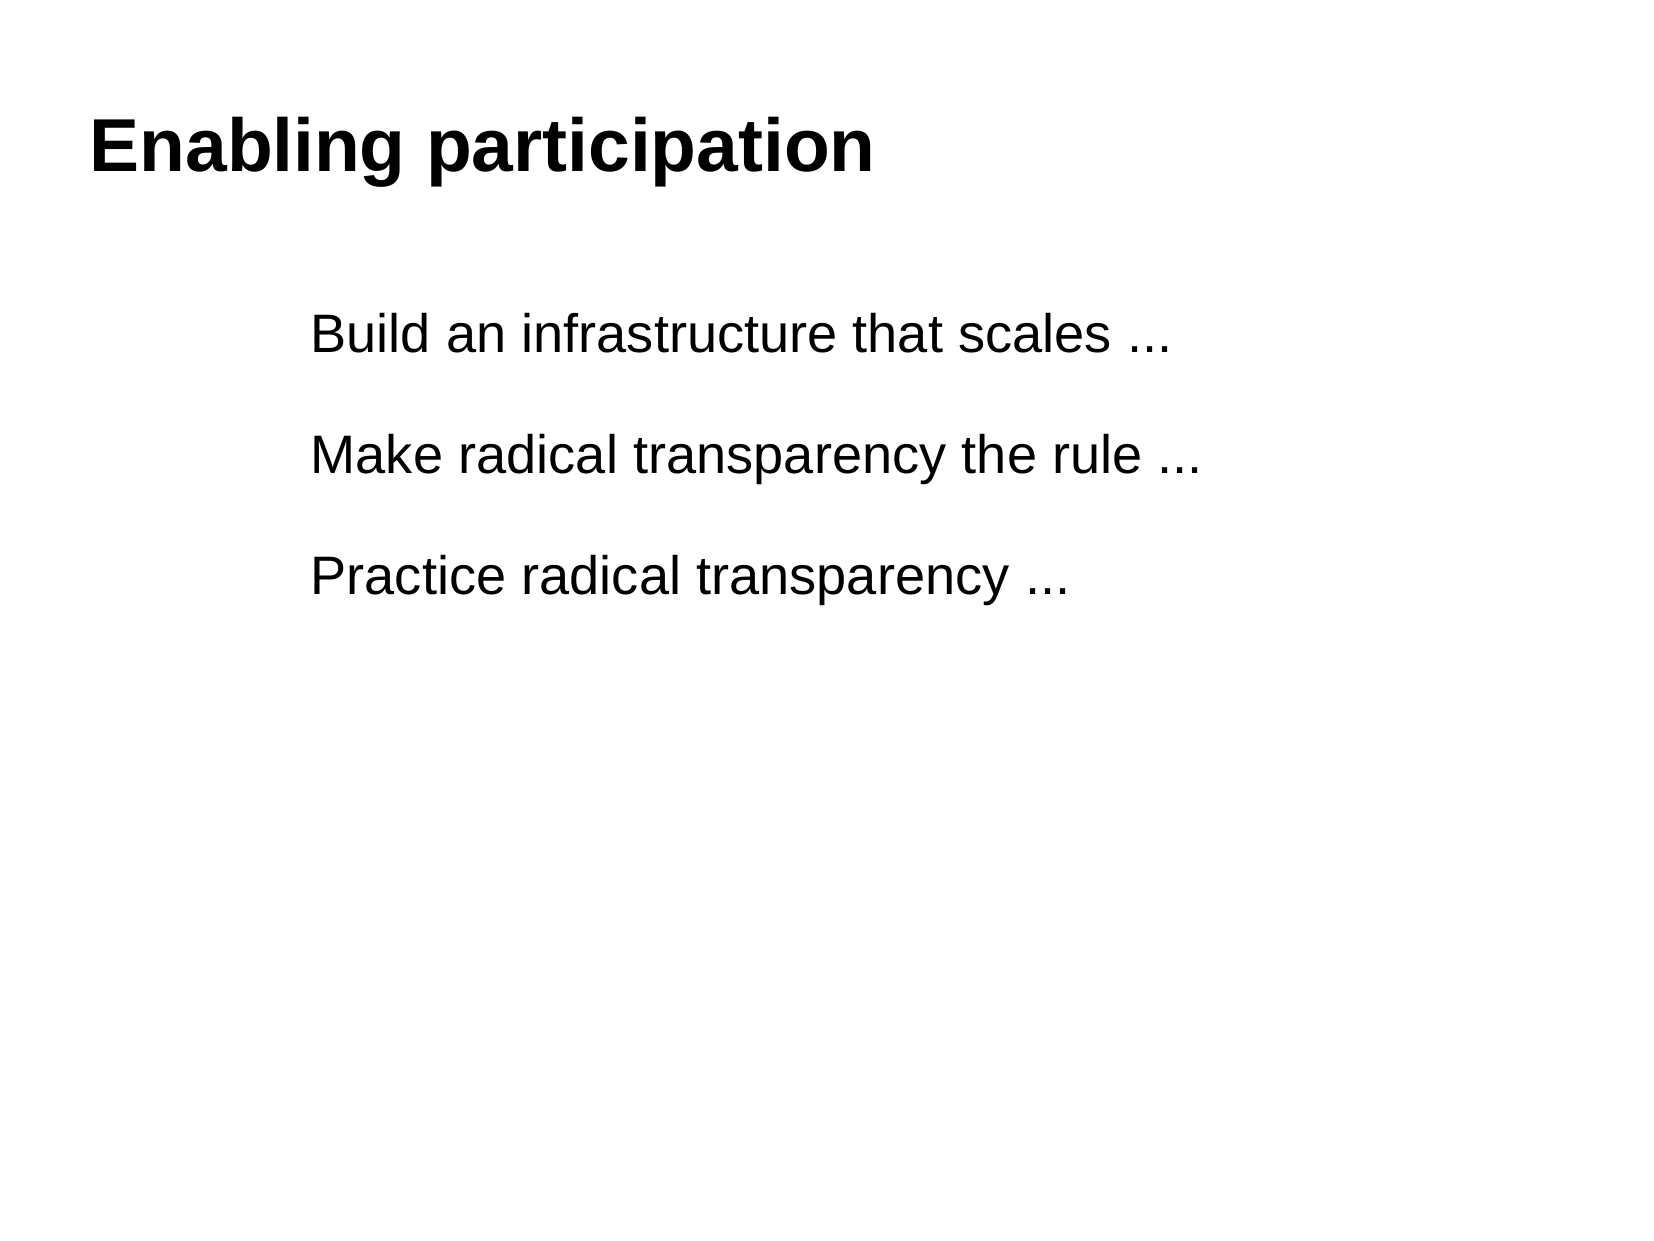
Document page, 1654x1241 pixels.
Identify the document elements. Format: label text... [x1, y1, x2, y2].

text_box Enabling participation [75, 96, 1114, 196]
text_box Build an infrastructure that scales ... Make radical transparency the rule ... Practice radical transparency ... [295, 296, 1221, 877]
